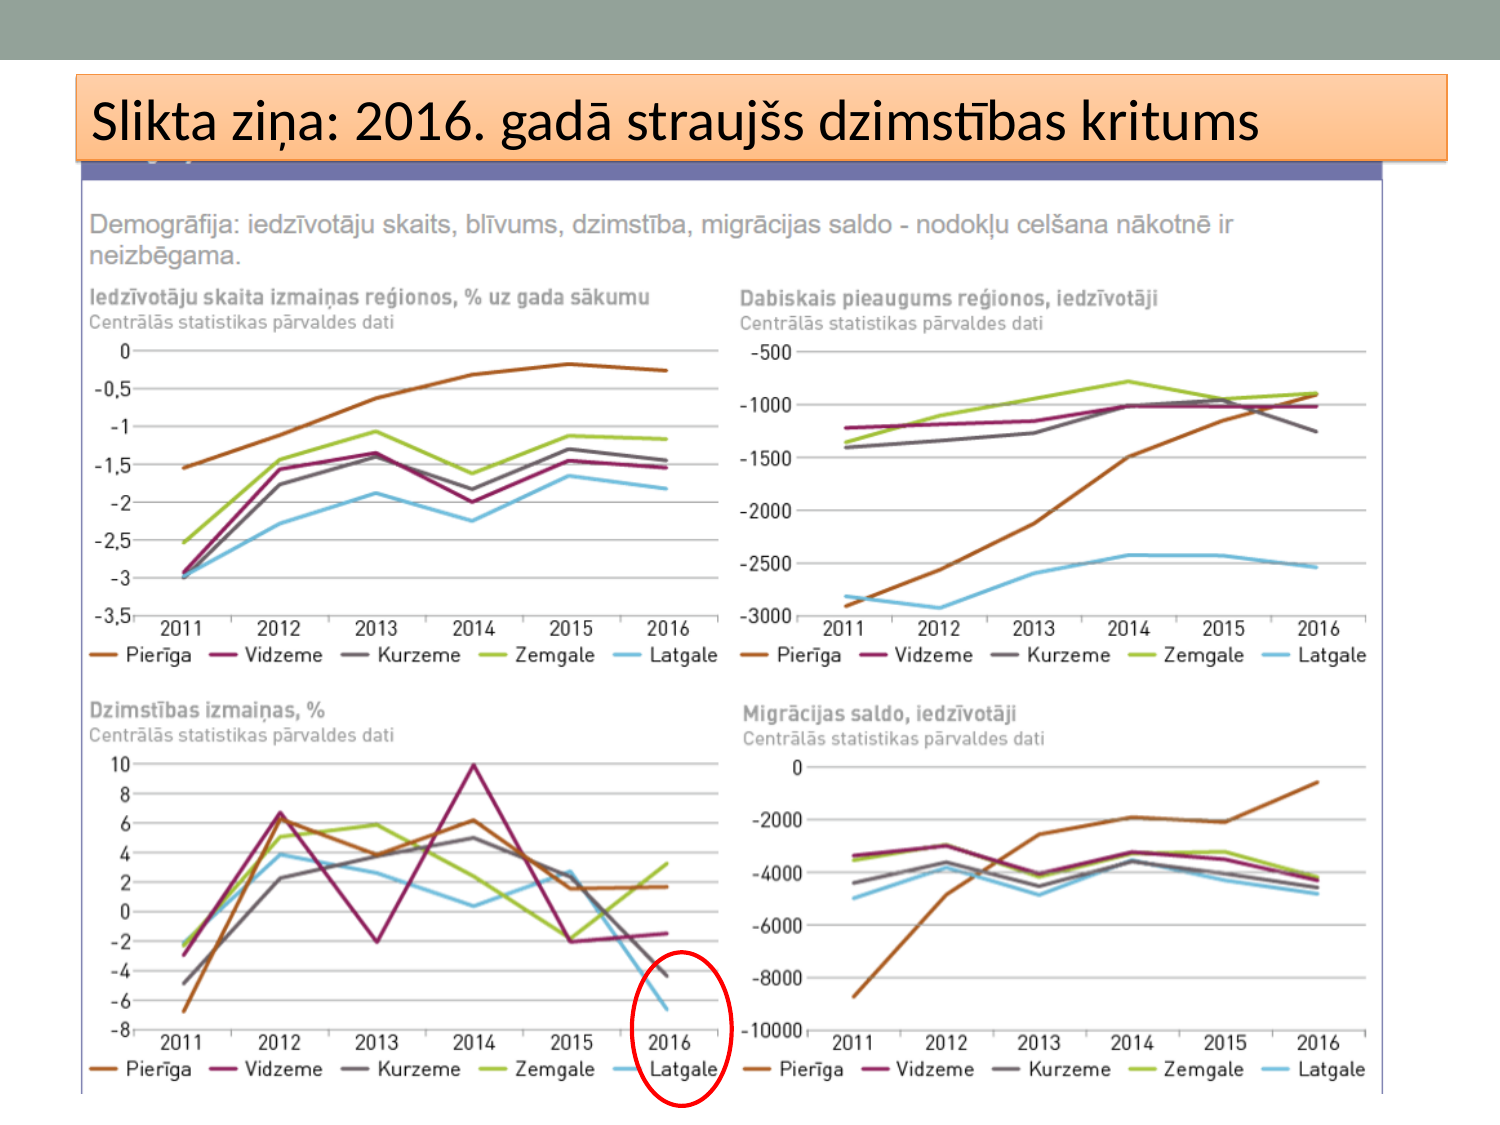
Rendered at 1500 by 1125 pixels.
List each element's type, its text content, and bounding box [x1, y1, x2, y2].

text_box Slikta ziņa: 2016. gadā straujšs dzimstības kritums [76, 74, 1447, 161]
picture [76, 165, 1387, 1094]
picture [634, 955, 729, 1094]
